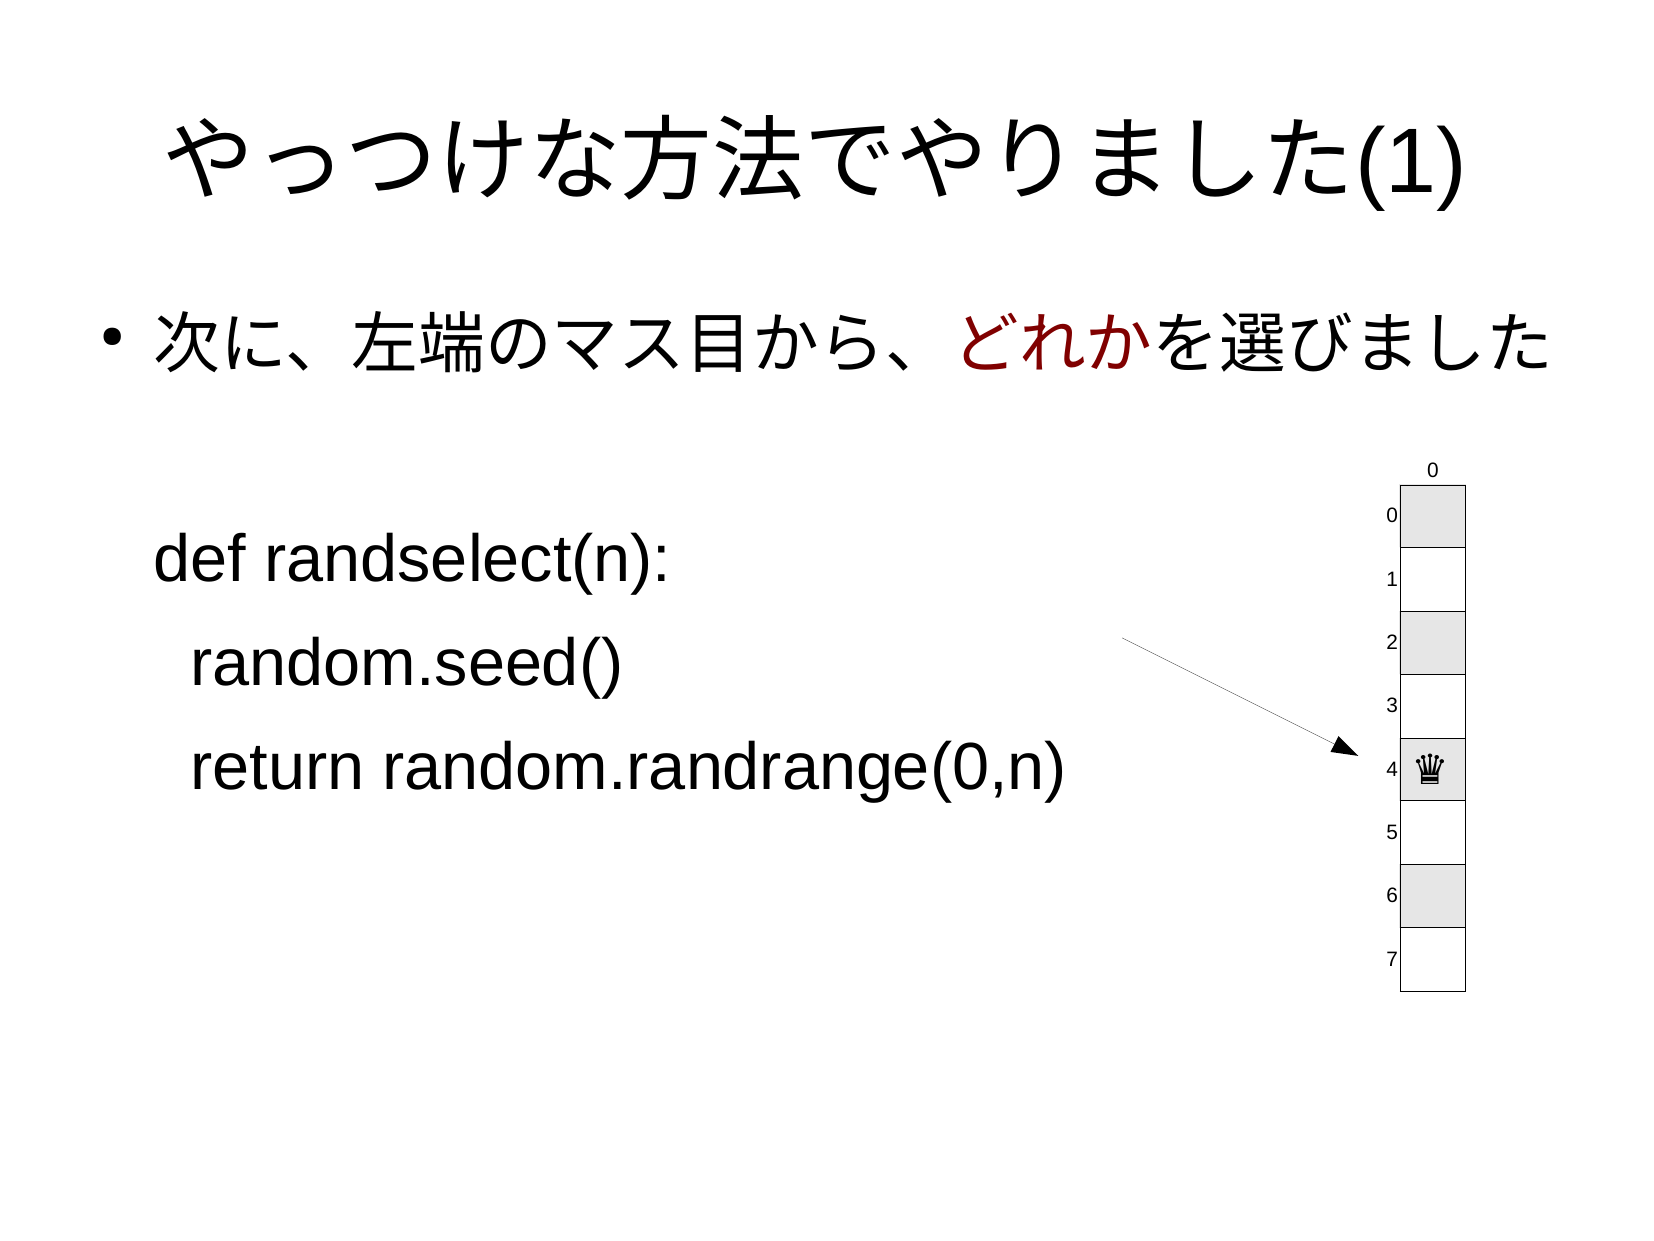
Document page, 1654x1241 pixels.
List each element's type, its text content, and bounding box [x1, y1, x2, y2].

list 次に、左端のマス目から、どれかを選びました def randselect(n): random.seed() return random.randrange(0,n) [82, 290, 1571, 1010]
picture [1332, 420, 1468, 994]
title やっつけな方法でやりました(1) [82, 49, 1571, 257]
